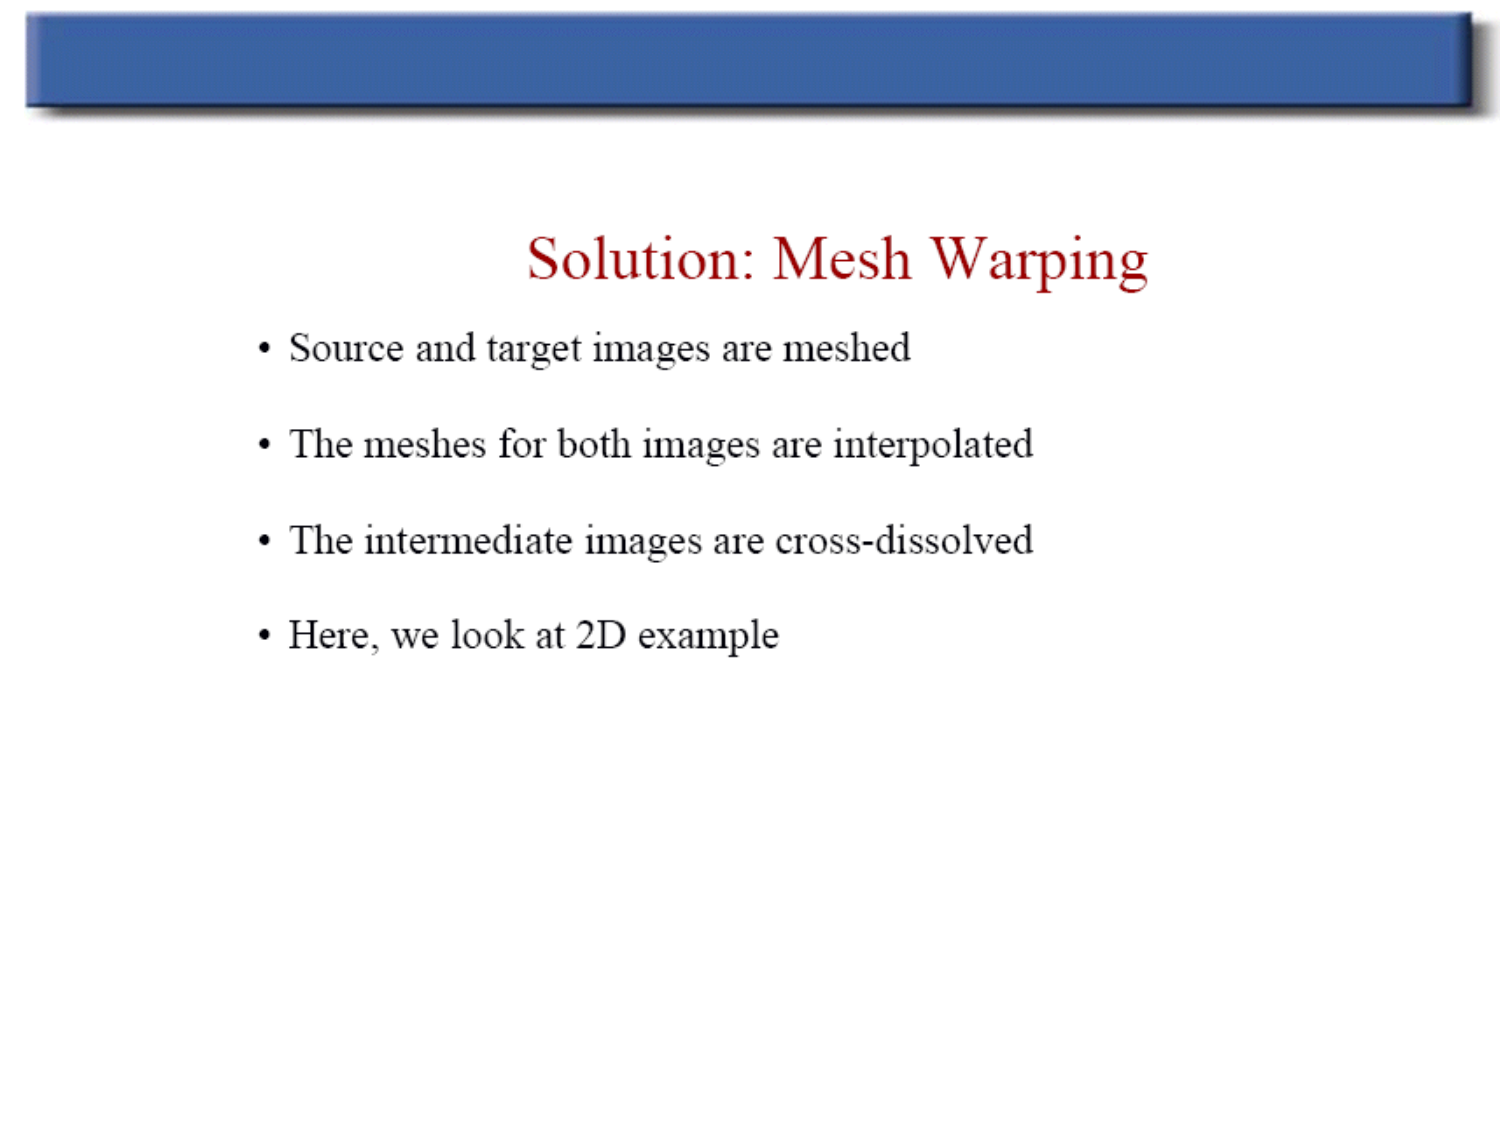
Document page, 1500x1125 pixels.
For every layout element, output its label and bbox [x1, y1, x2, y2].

picture [162, 134, 1500, 1109]
picture [24, 9, 1500, 125]
